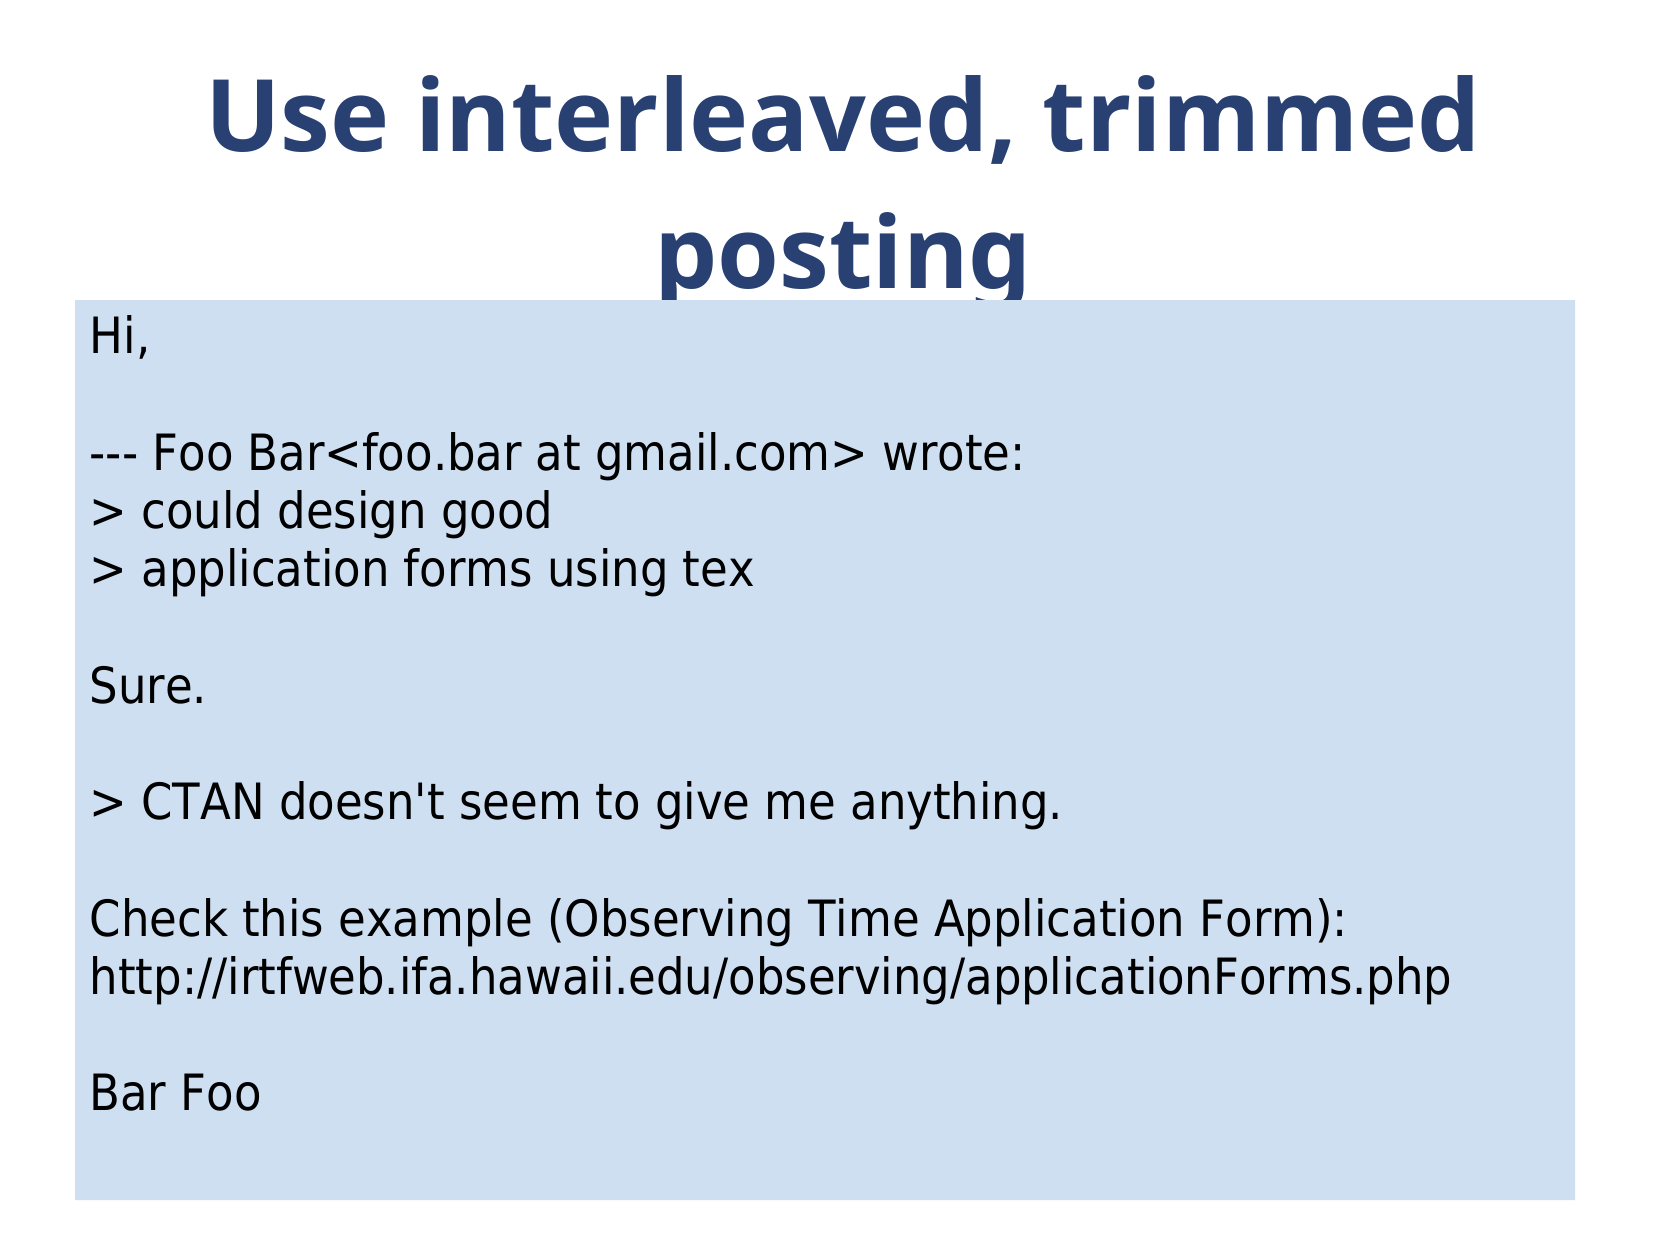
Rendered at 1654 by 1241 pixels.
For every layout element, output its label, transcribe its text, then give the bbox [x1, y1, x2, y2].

text_box Use interleaved, trimmed posting [37, 37, 1651, 328]
text_box Hi, --- Foo Bar<foo.bar at gmail.com> wrote: > could design good > application forms using tex Sure. > CTAN doesn't seem to give me anything. Check this example (Observing Time Application Form): http://irtfweb.ifa.hawaii.edu/observing/applicationForms.php Bar Foo [75, 300, 1576, 1201]
